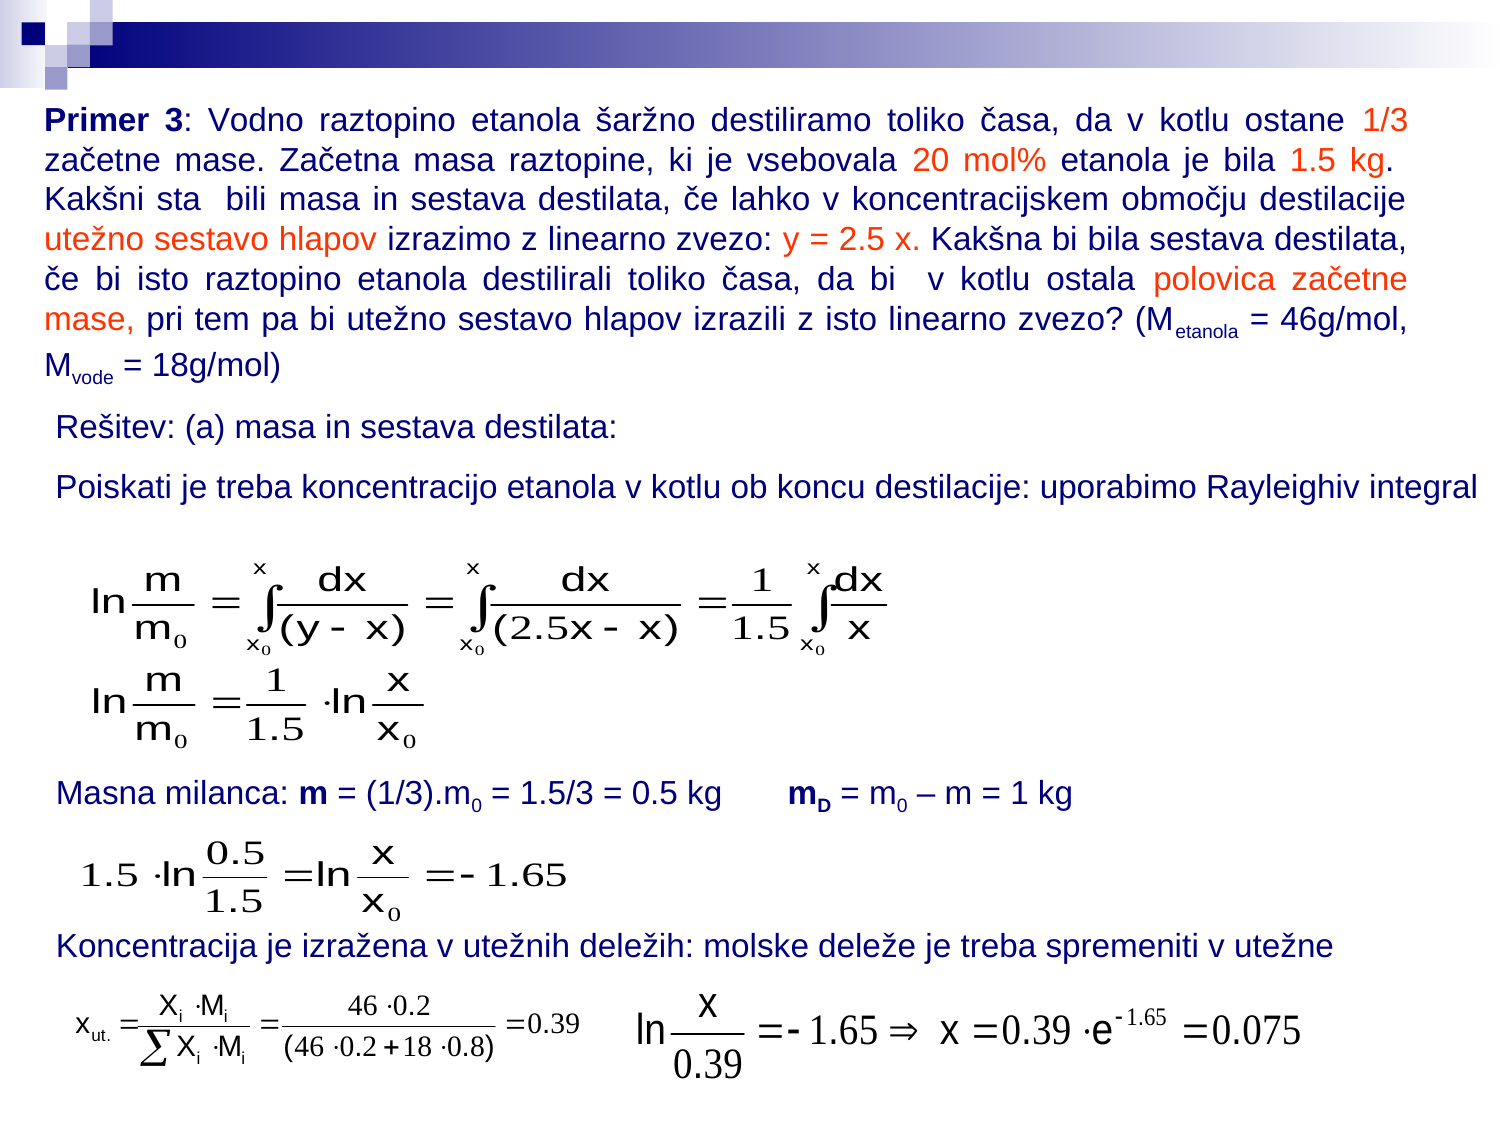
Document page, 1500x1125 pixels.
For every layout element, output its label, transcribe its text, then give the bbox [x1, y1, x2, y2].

text_box Primer 3: Vodno raztopino etanola šaržno destiliramo toliko časa, da v kotlu ostane 1/3 začetne mase. Začetna masa raztopine, ki je vsebovala 20 mol% etanola je bila 1.5 kg. Kakšni sta bili masa in sestava destilata, če lahko v koncentracijskem območju destilacije utežno sestavo hlapov izrazimo z linearno zvezo: y = 2.5 x. Kakšna bi bila sestava destilata, če bi isto raztopino etanola destilirali toliko časa, da bi v kotlu ostala polovica začetne mase, pri tem pa bi utežno sestavo hlapov izrazili z isto linearno zvezo? (Metanola = 46g/mol, Mvode = 18g/mol) [29, 90, 1424, 396]
chart [631, 976, 1308, 1089]
chart [70, 986, 585, 1074]
chart [77, 832, 573, 916]
text_box Koncentracija je izražena v utežnih deležih: molske deleže je treba spremeniti v utežne [41, 916, 1459, 973]
text_box Masna milanca: m = (1/3).m0 = 1.5/3 = 0.5 kg mD = m0 – m = 1 kg [41, 763, 1199, 825]
chart [85, 550, 896, 756]
text_box Rešitev: (a) masa in sestava destilata: Poiskati je treba koncentracijo etanola v kotlu ob koncu destilacije: uporabimo Rayleighiv integral [40, 397, 1500, 514]
